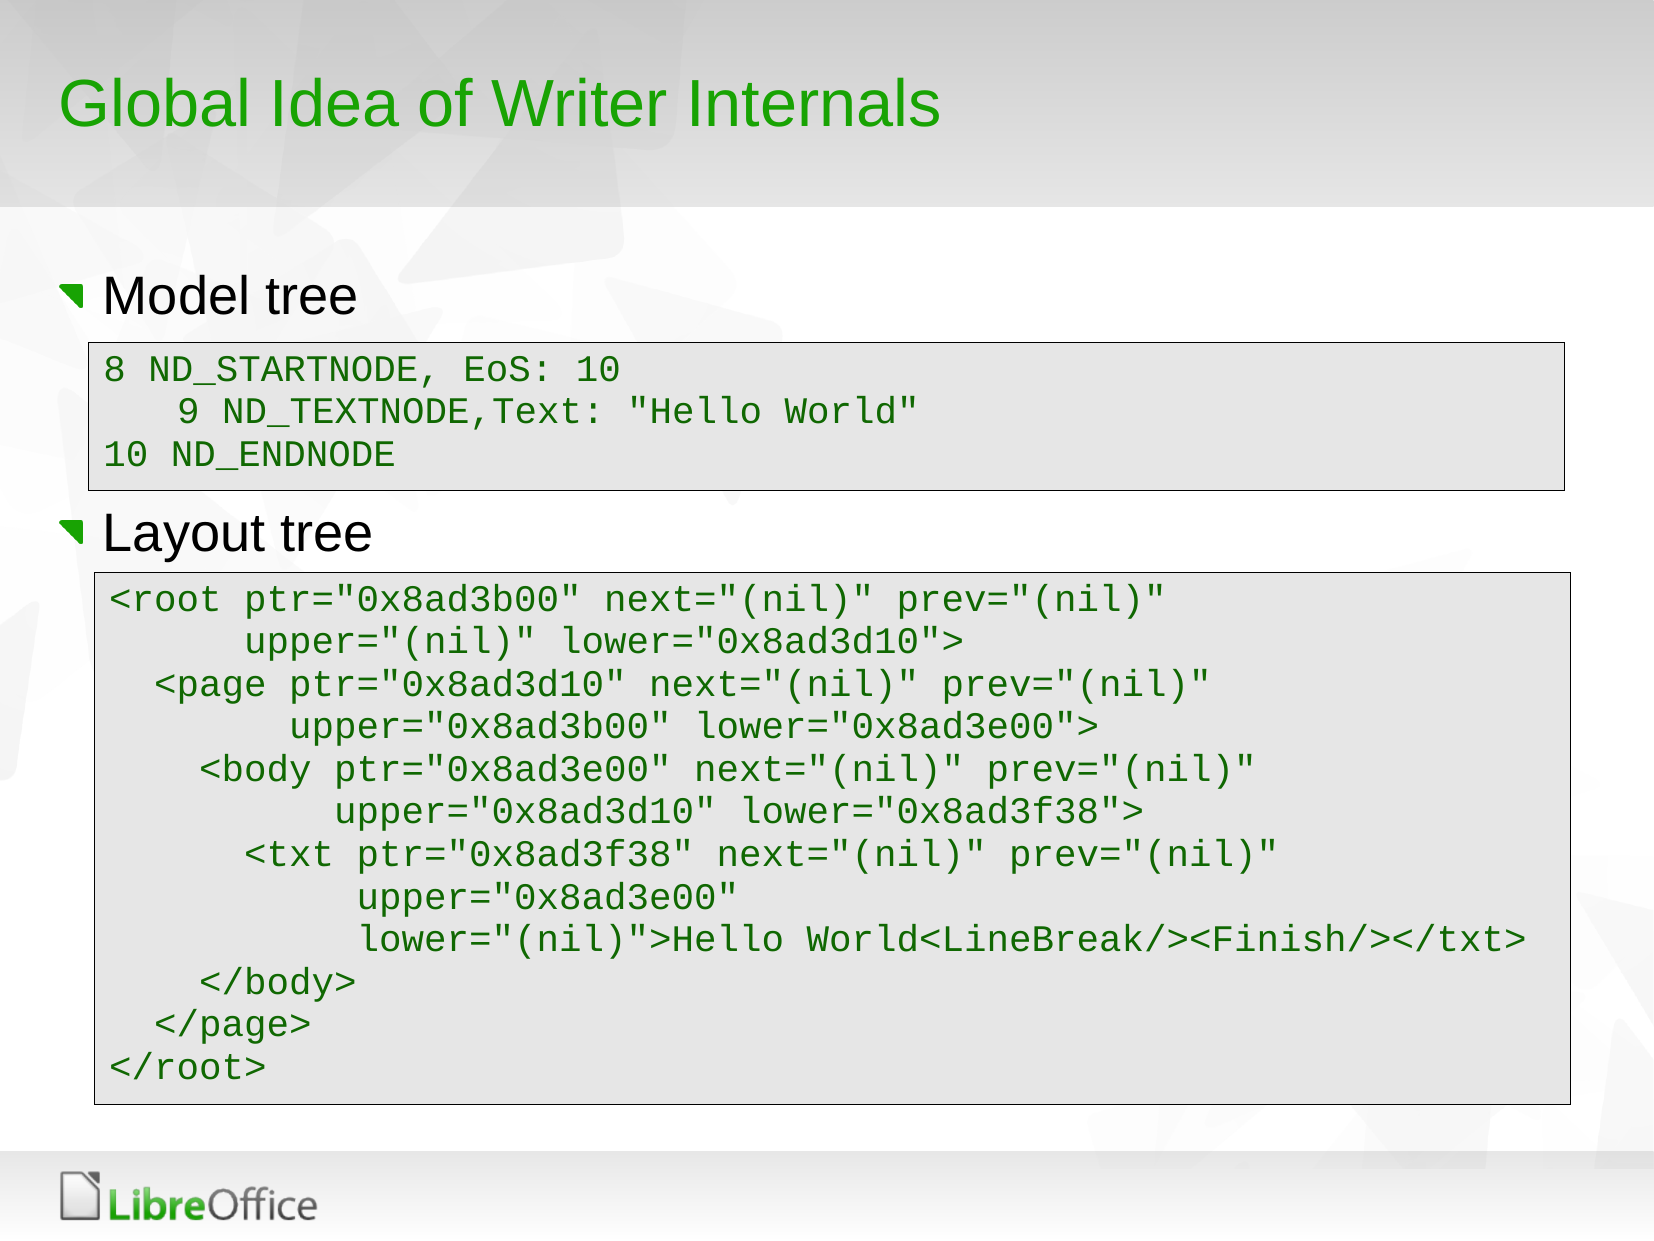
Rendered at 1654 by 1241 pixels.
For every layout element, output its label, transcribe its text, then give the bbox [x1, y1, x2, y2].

text_box 8 ND_STARTNODE, EoS: 10 9 ND_TEXTNODE,Text: "Hello World" 10 ND_ENDNODE [88, 355, 1565, 491]
title Global Idea of Writer Internals [59, 29, 1595, 178]
picture [41, 1152, 337, 1240]
list Model tree [59, 265, 1595, 355]
picture [0, 0, 783, 931]
picture [915, 548, 1654, 1169]
list Layout tree [59, 501, 1595, 563]
text_box <root ptr="0x8ad3b00" next="(nil)" prev="(nil)" upper="(nil)" lower="0x8ad3d10"> <page ptr="0x8ad3d10" next="(nil)" prev="(nil)" upper="0x8ad3b00" lower="0x8ad3e00"> <body ptr="0x8ad3e00" next="(nil)" prev="(nil)" upper="0x8ad3d10" lower="0x8ad3f38"> <txt ptr="0x8ad3f38" next="(nil)" prev="(nil)" upper="0x8ad3e00" lower="(nil)">Hello World<LineBreak/><Finish/></txt> </body> </page> </root> [94, 572, 1571, 1105]
